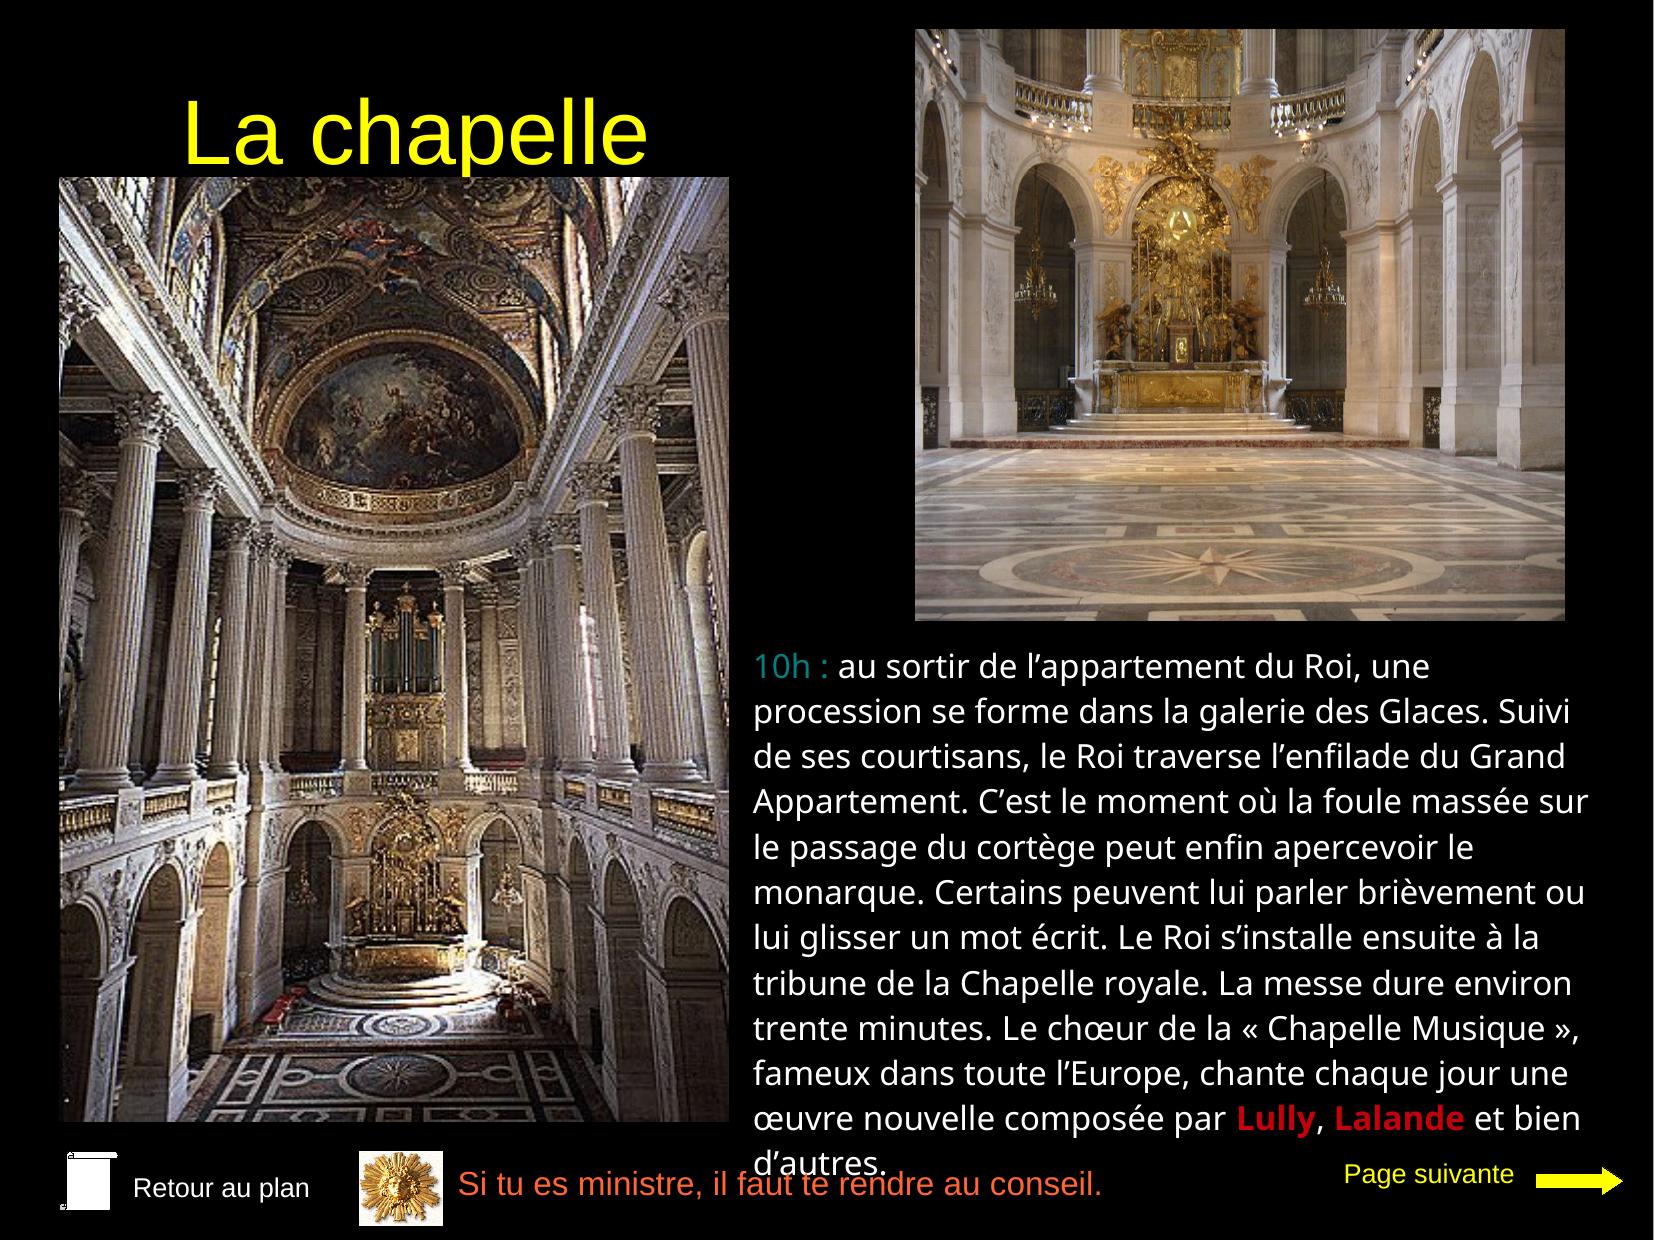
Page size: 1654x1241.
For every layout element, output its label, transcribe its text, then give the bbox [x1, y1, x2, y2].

picture [59, 177, 729, 1123]
text_box [59, 1151, 119, 1211]
text_box Si tu es ministre, il faut te rendre au conseil. [443, 1158, 1359, 1211]
picture [915, 29, 1565, 590]
text_box Retour au plan [118, 1165, 359, 1211]
text_box Page suivante [1328, 1151, 1536, 1197]
title La chapelle [0, 29, 833, 237]
text_box 10h : au sortir de l’appartement du Roi, une procession se forme dans la galerie des Glaces. Suivi de ses courtisans, le Roi traverse l’enfilade du Grand Appartement. C’est le moment où la foule massée sur le passage du cortège peut enfin apercevoir le monarque. Certains peuvent lui parler brièvement ou lui glisser un mot écrit. Le Roi s’installe ensuite à la tribune de la Chapelle royale. La messe dure environ trente minutes. Le chœur de la « Chapelle Musique », fameux dans toute l’Europe, chante chaque jour une œuvre nouvelle composée par Lully, Lalande et bien d’autres. [738, 590, 1625, 1161]
text_box [1536, 1165, 1625, 1196]
picture [359, 1151, 443, 1226]
